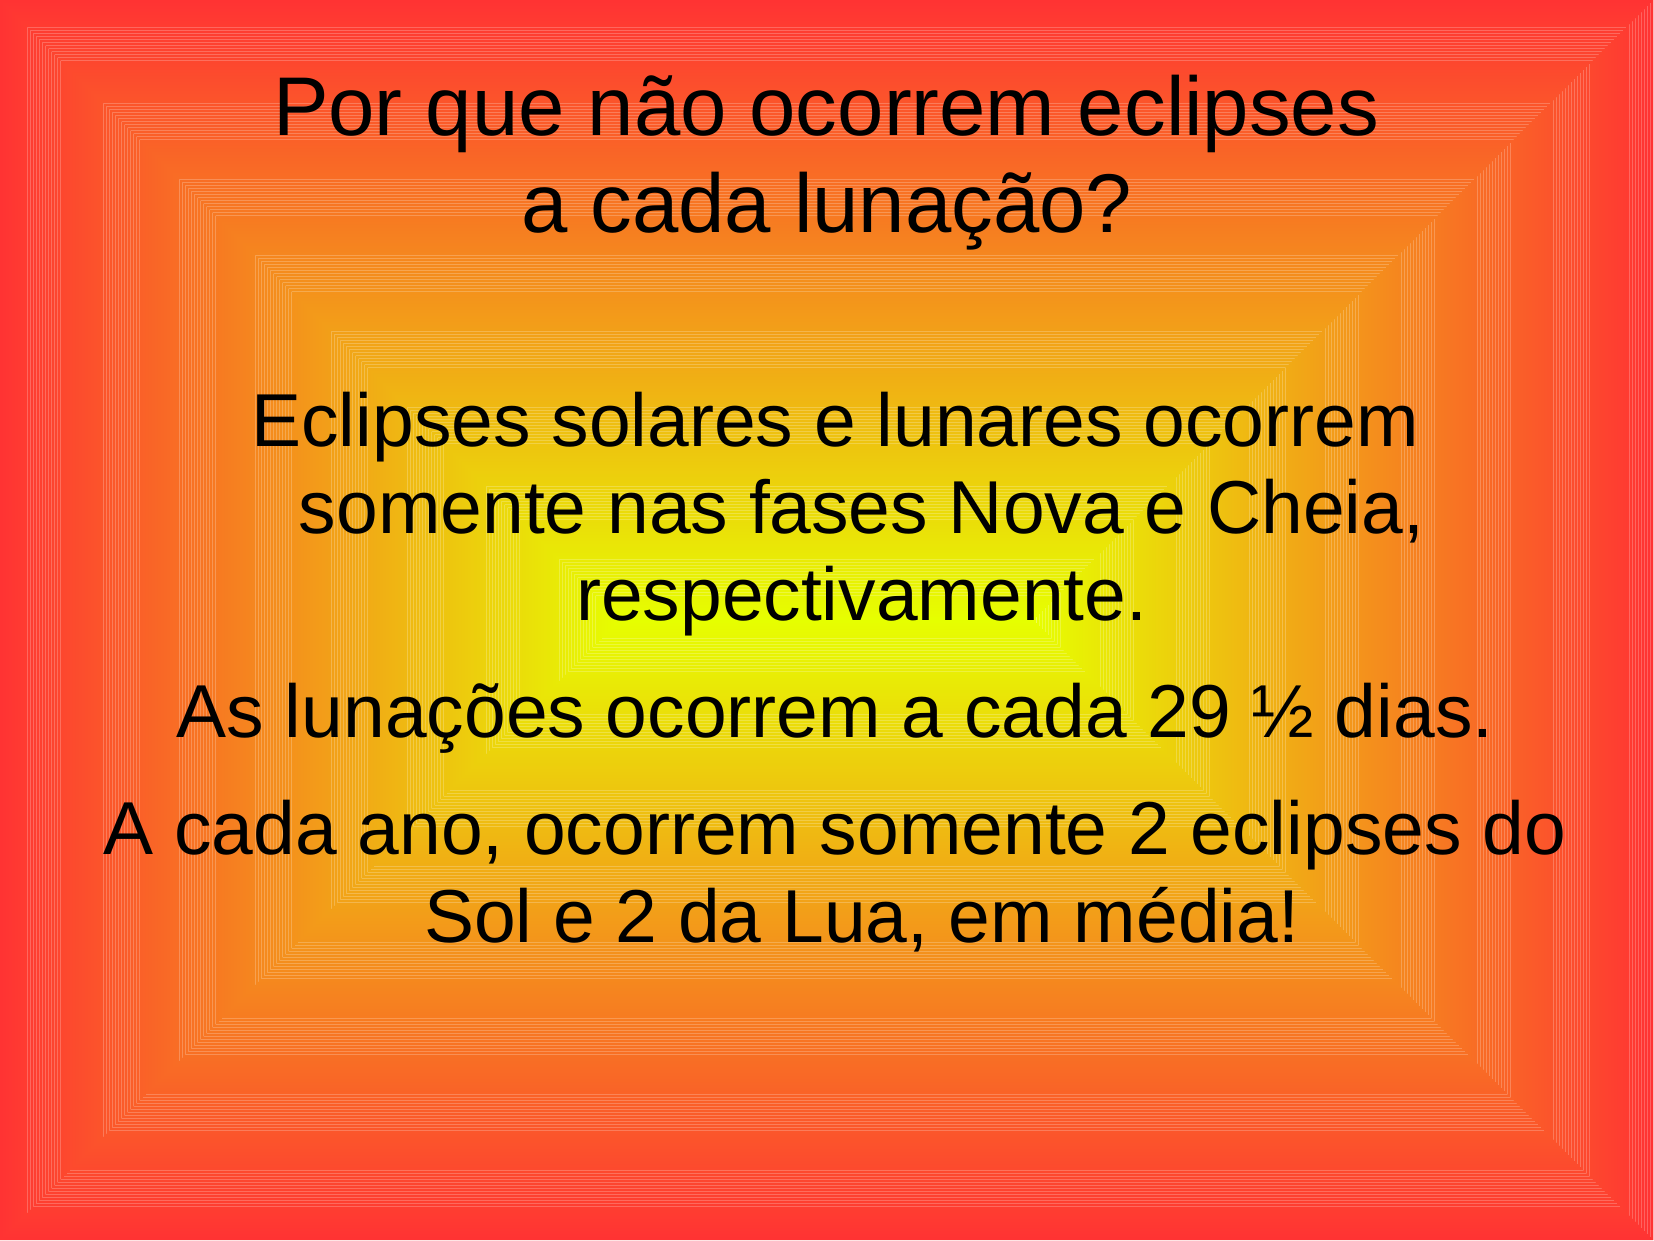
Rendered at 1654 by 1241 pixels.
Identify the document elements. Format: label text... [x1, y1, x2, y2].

title Por que não ocorrem eclipses a cada lunação? [82, 47, 1571, 259]
list Eclipses solares e lunares ocorrem somente nas fases Nova e Cheia, respectivamente. As lunações ocorrem a cada 29 ½ dias. A cada ano, ocorrem somente 2 eclipses do Sol e 2 da Lua, em média! [82, 375, 1571, 1094]
